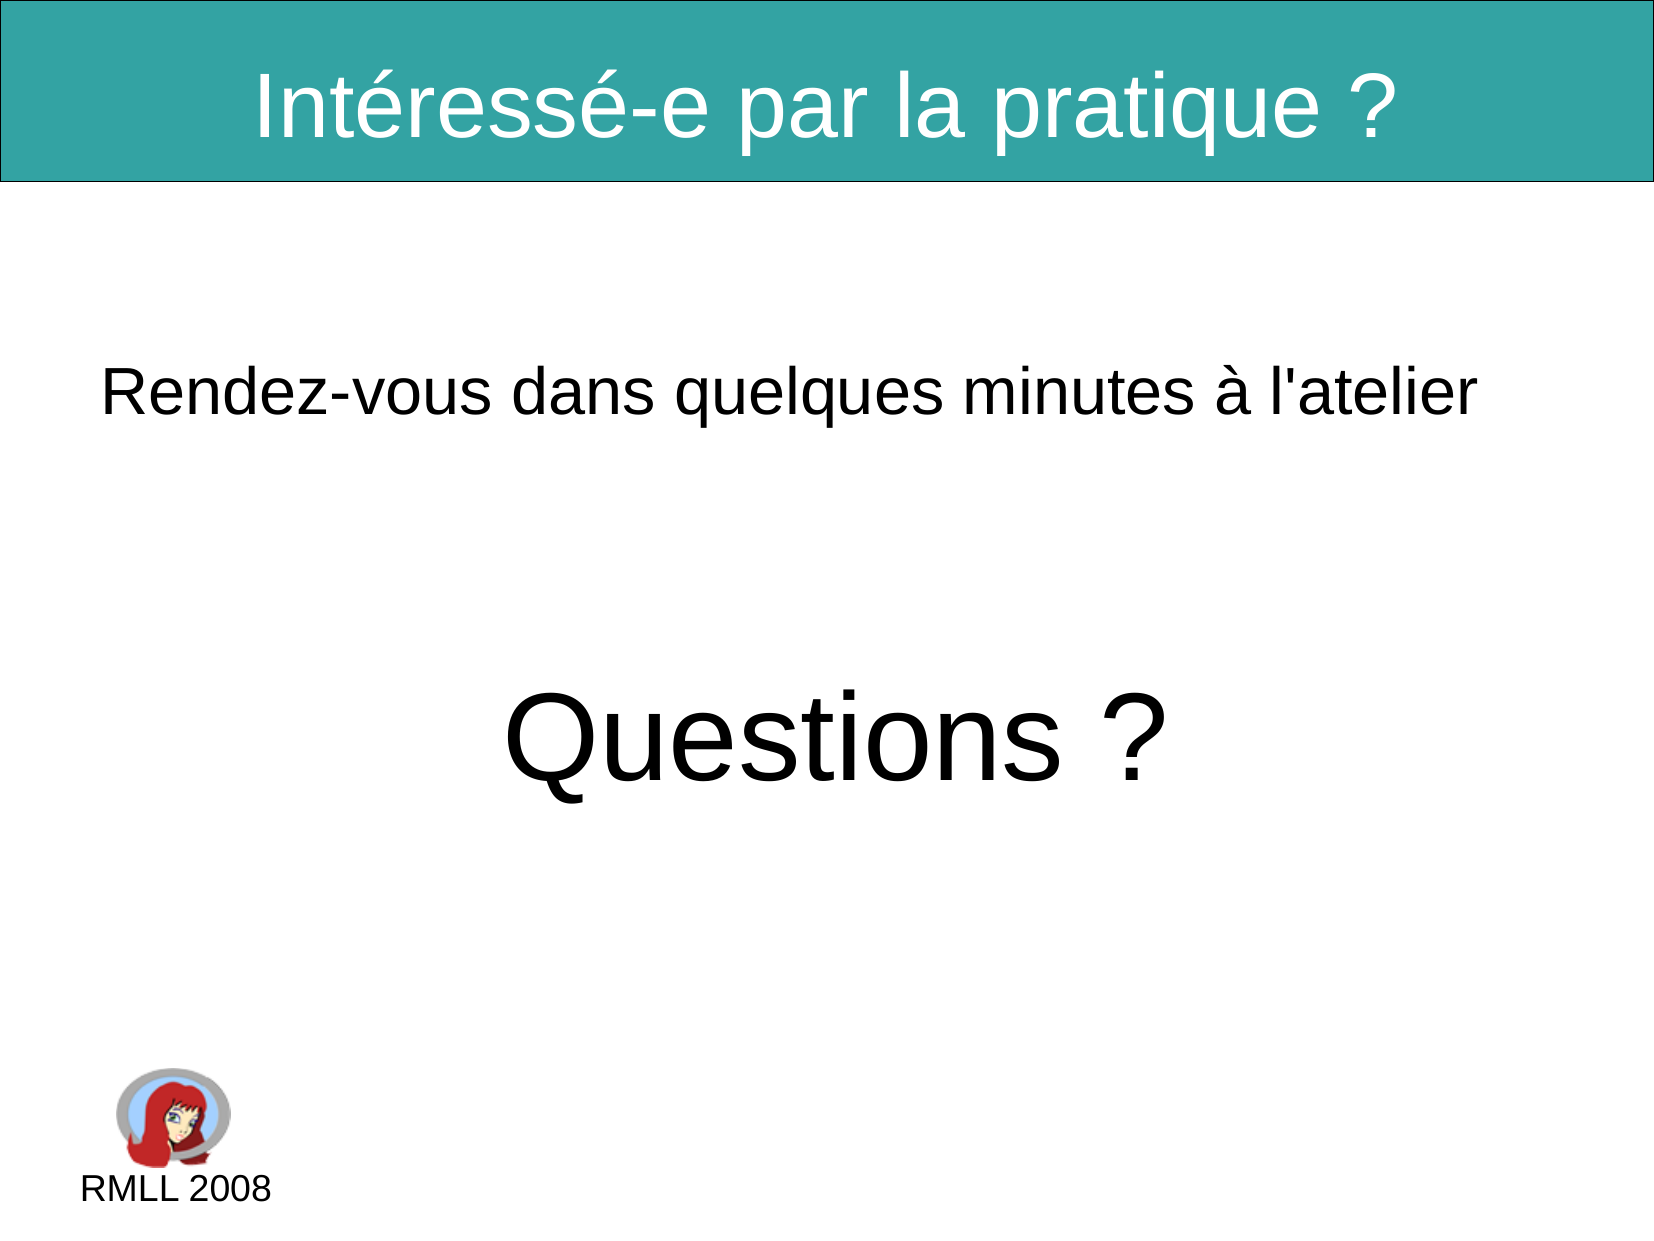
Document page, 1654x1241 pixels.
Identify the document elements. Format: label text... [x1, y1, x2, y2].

list Rendez-vous dans quelques minutes à l'atelier Questions ? [82, 354, 1571, 1094]
picture [116, 1094, 231, 1168]
title Intéressé-e par la pratique ? [82, 9, 1571, 202]
